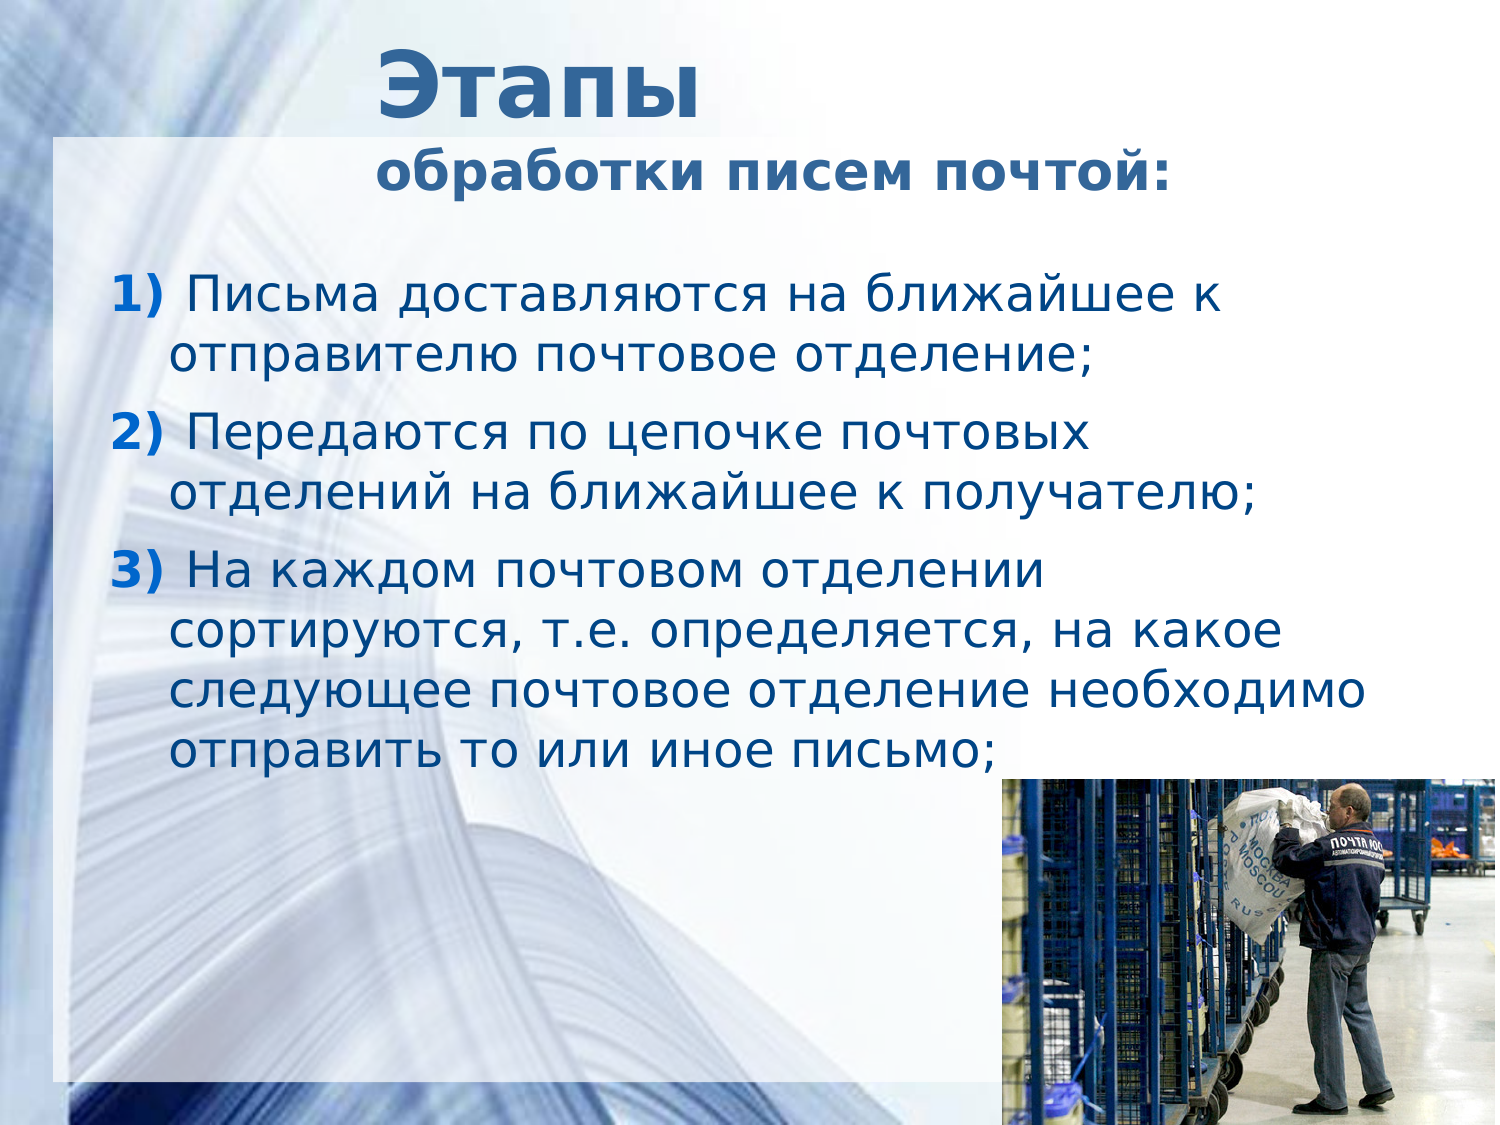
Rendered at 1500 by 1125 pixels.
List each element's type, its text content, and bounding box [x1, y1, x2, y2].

text_box Этапы обработки писем почтой: [360, 18, 1190, 193]
text_box Письма доставляются на ближайшее к отправителю почтовое отделение; Передаются по цепочке почтовых отделений на ближайшее к получателю; На каждом почтовом отделении сортируются, т.е. определяется, на какое следующее почтовое отделение необходимо отправить то или иное письмо; [94, 193, 1394, 601]
picture [0, 0, 1500, 1125]
